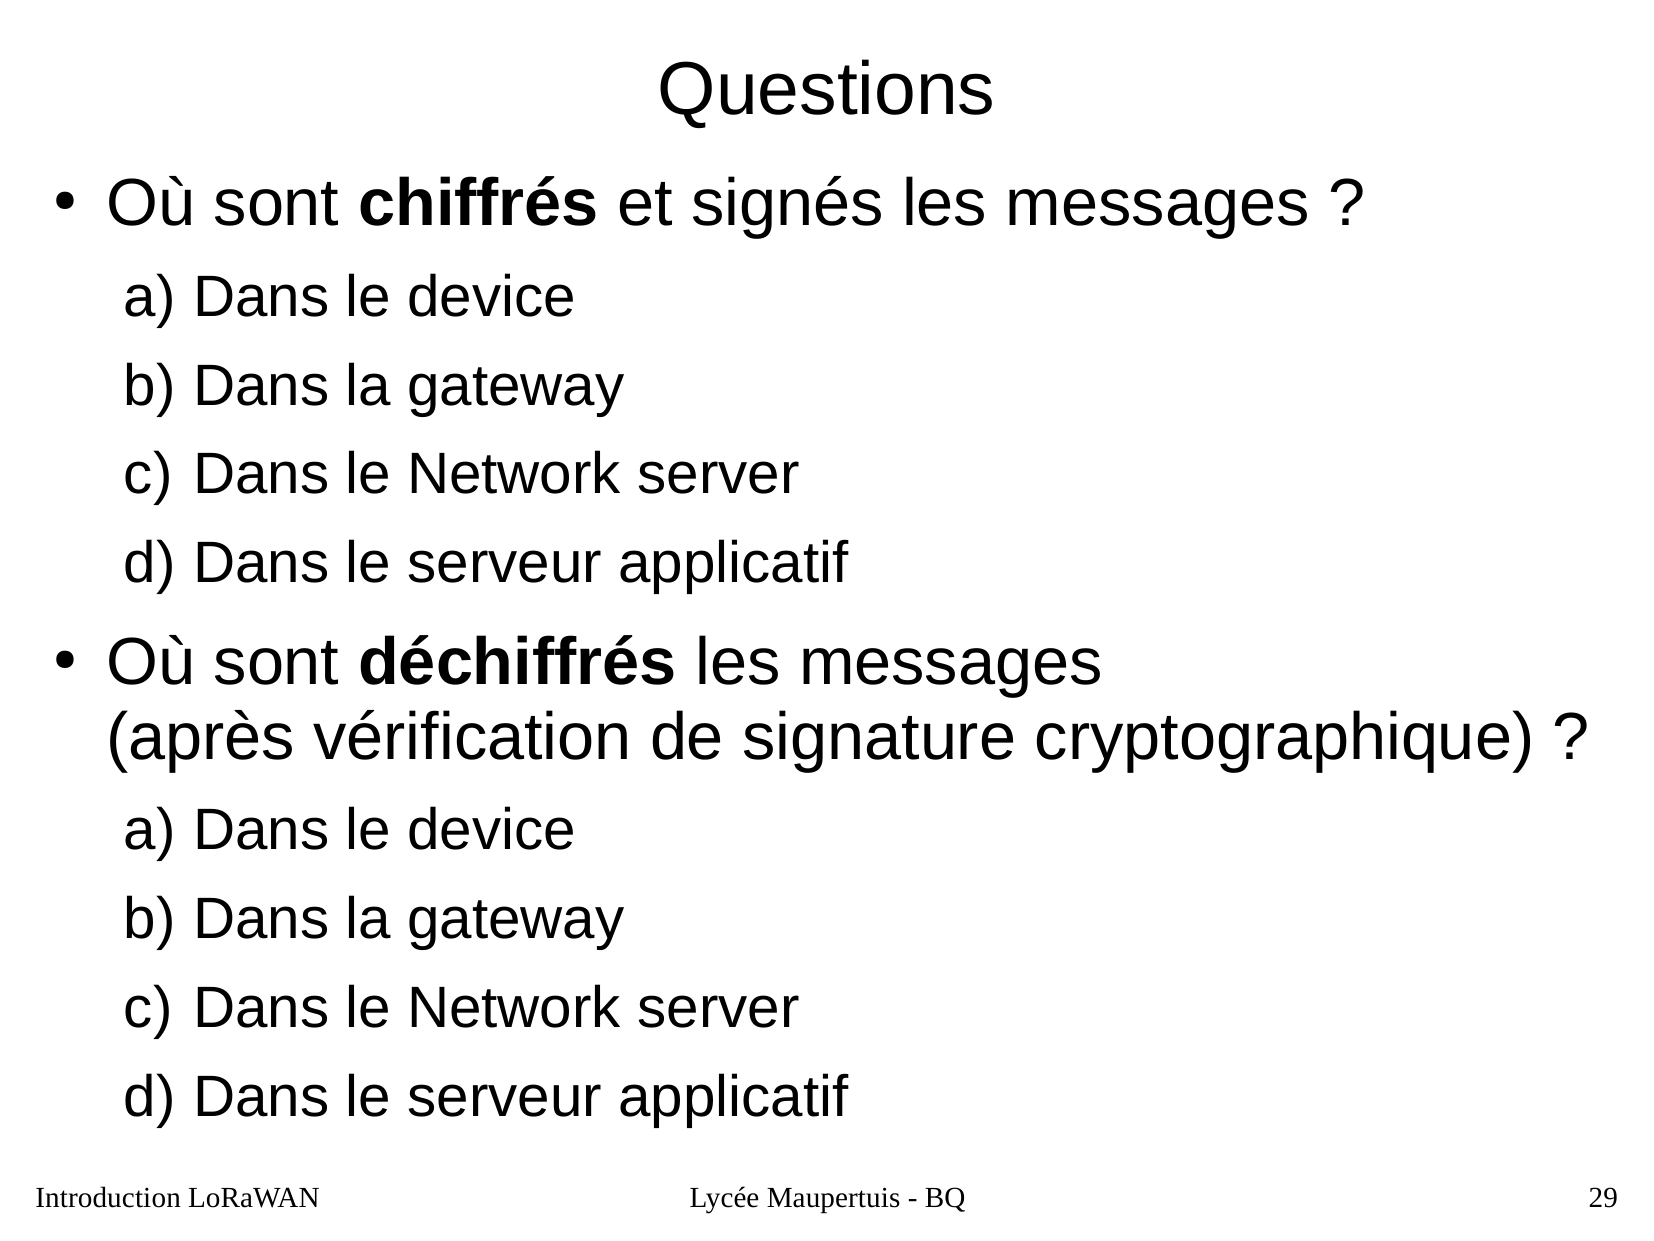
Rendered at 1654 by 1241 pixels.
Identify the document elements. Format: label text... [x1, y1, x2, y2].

title Questions [35, 35, 1619, 142]
list Où sont chiffrés et signés les messages ? Dans le device Dans la gateway Dans le Network server Dans le serveur applicatif Où sont déchiffrés les messages (après vérification de signature cryptographique) ? Dans le device Dans la gateway Dans le Network server Dans le serveur applicatif [35, 165, 1619, 1170]
